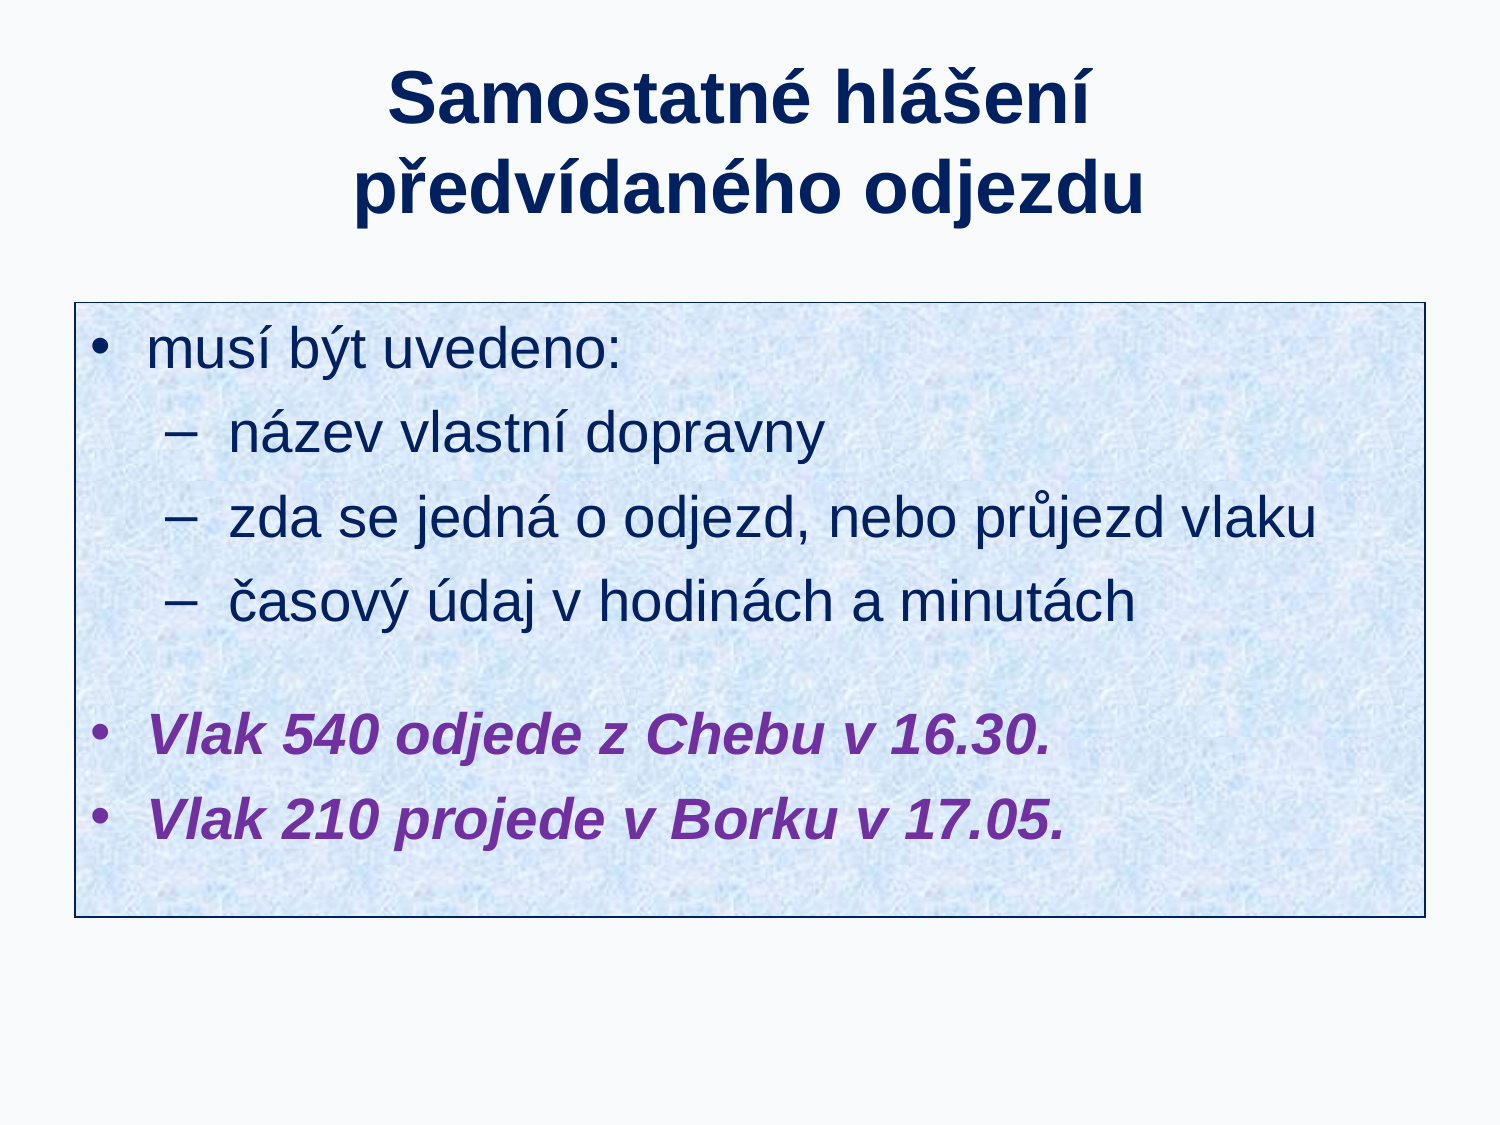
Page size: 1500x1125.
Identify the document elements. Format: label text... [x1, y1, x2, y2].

list musí být uvedeno: název vlastní dopravny zda se jedná o odjezd, nebo průjezd vlaku časový údaj v hodinách a minutách Vlak 540 odjede z Chebu v 16.30. Vlak 210 projede v Borku v 17.05. [75, 302, 1426, 917]
title Samostatné hlášení předvídaného odjezdu [75, 41, 1426, 237]
